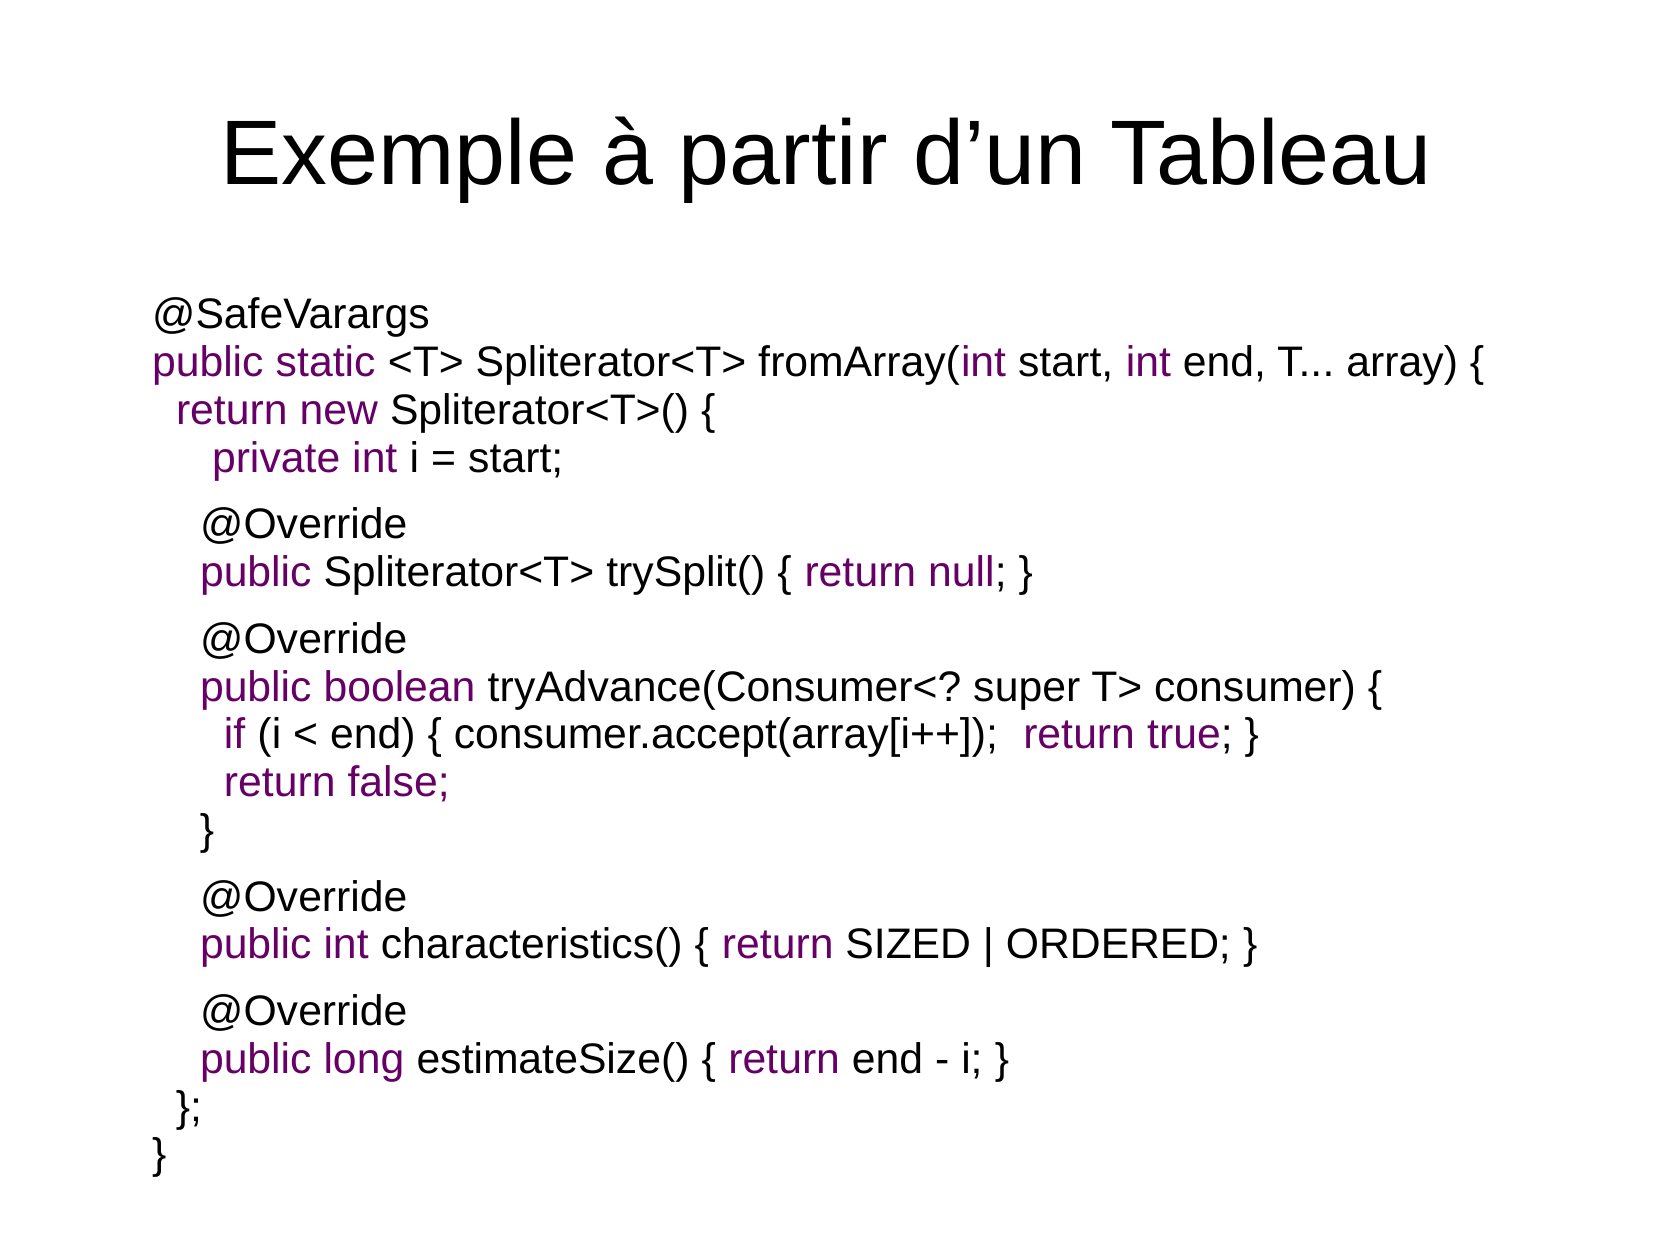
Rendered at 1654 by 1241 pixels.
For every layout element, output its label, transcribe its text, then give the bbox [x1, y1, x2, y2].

title Exemple à partir d’un Tableau [82, 49, 1571, 257]
list @SafeVarargs public static <T> Spliterator<T> fromArray(int start, int end, T... array) { return new Spliterator<T>() { private int i = start; @Override public Spliterator<T> trySplit() { return null; } @Override public boolean tryAdvance(Consumer<? super T> consumer) { if (i < end) { consumer.accept(array[i++]); return true; } return false; } @Override public int characteristics() { return SIZED | ORDERED; } @Override public long estimateSize() { return end - i; } }; } [82, 290, 1571, 1186]
